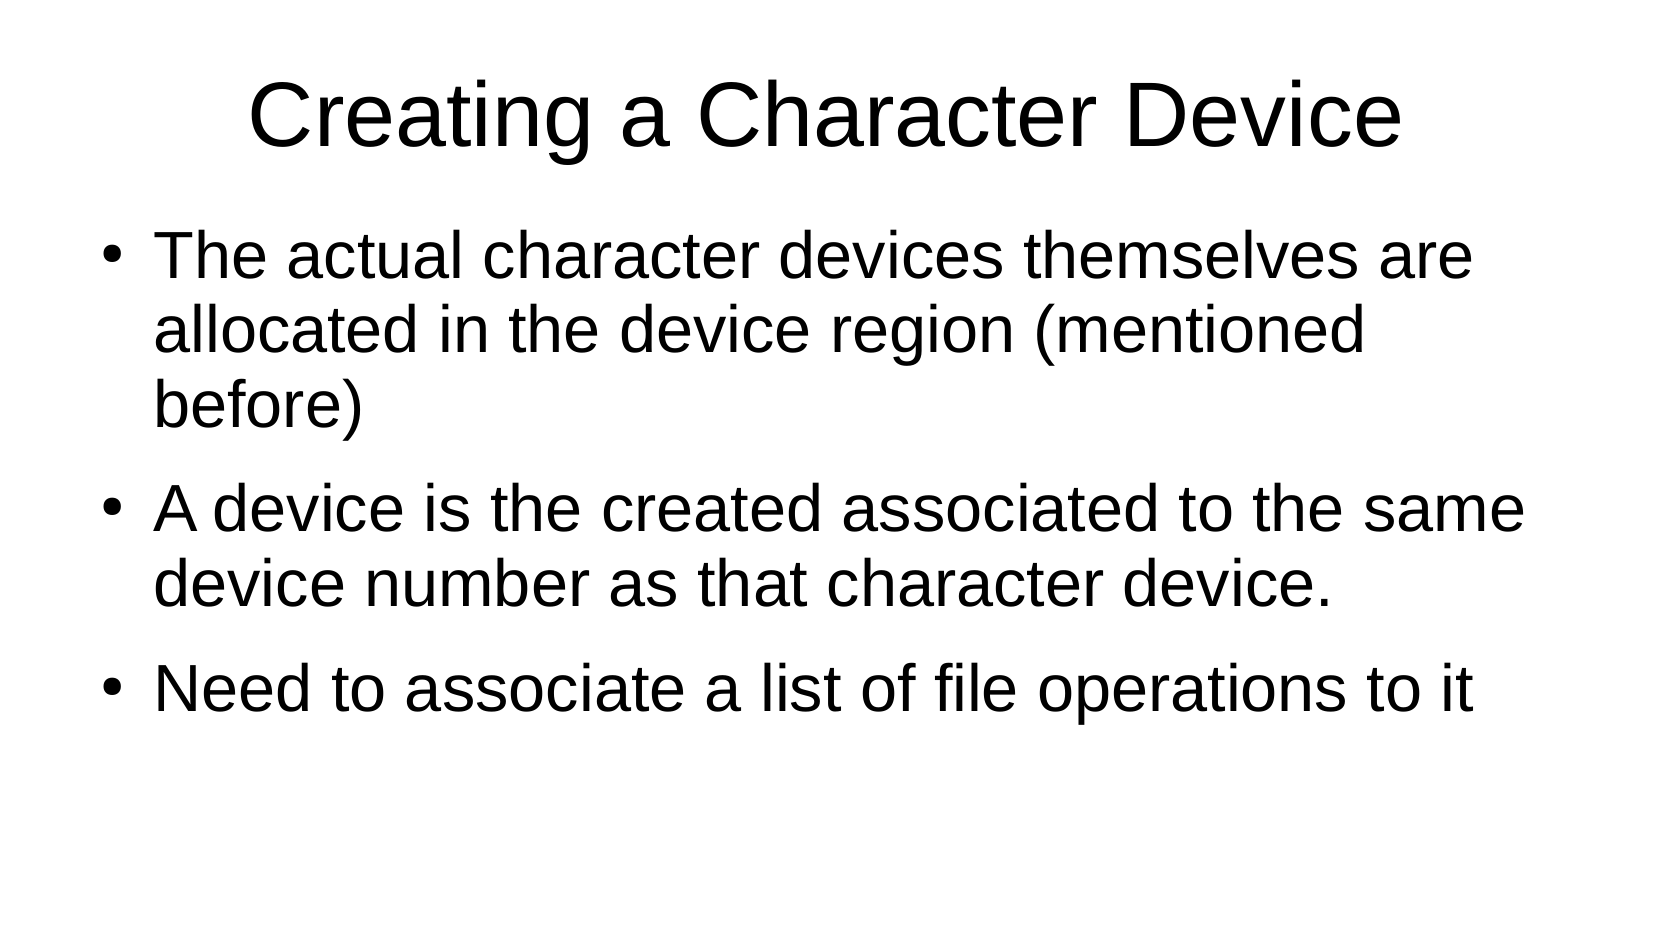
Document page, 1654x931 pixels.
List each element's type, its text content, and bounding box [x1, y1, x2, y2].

title Creating a Character Device [82, 37, 1571, 193]
list The actual character devices themselves are allocated in the device region (mentioned before) A device is the created associated to the same device number as that character device. Need to associate a list of file operations to it [82, 217, 1571, 758]
